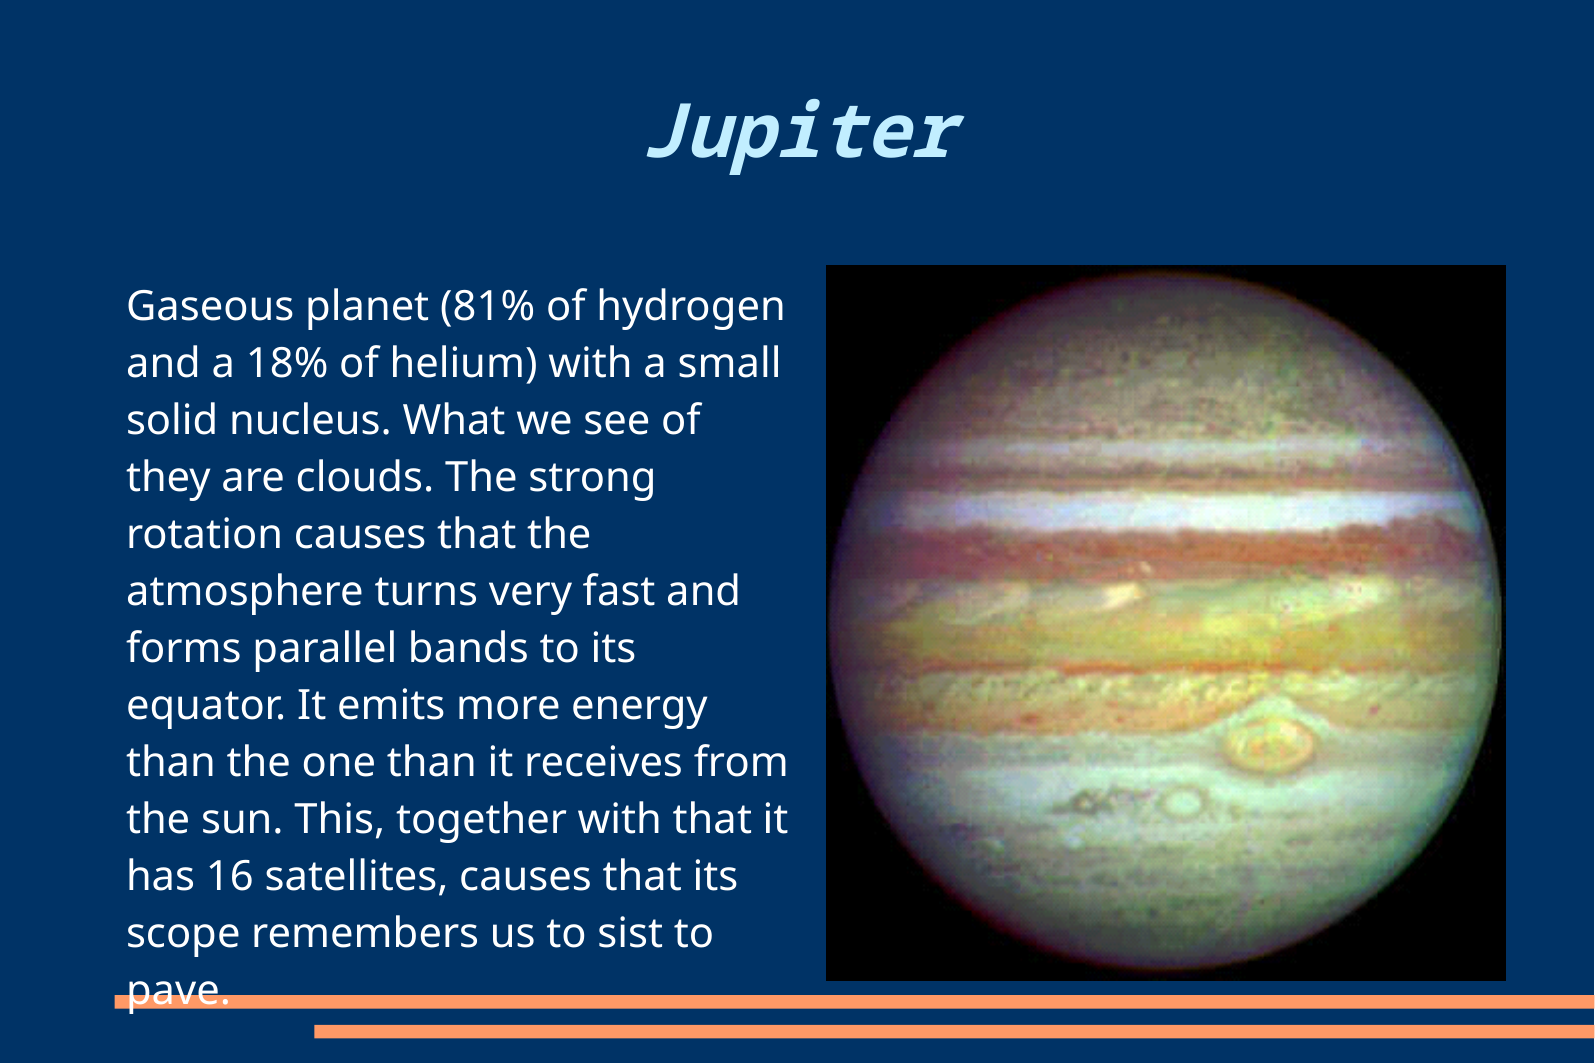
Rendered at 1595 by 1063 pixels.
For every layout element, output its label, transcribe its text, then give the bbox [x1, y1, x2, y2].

picture [826, 265, 1506, 981]
title Jupiter [117, 47, 1479, 210]
list Gaseous planet (81% of hydrogen and a 18% of helium) with a small solid nucleus. What we see of they are clouds. The strong rotation causes that the atmosphere turns very fast and forms parallel bands to its equator. It emits more energy than the one than it receives from the sun. This, together with that it has 16 satellites, causes that its scope remembers us to sist to pave. [117, 276, 795, 956]
